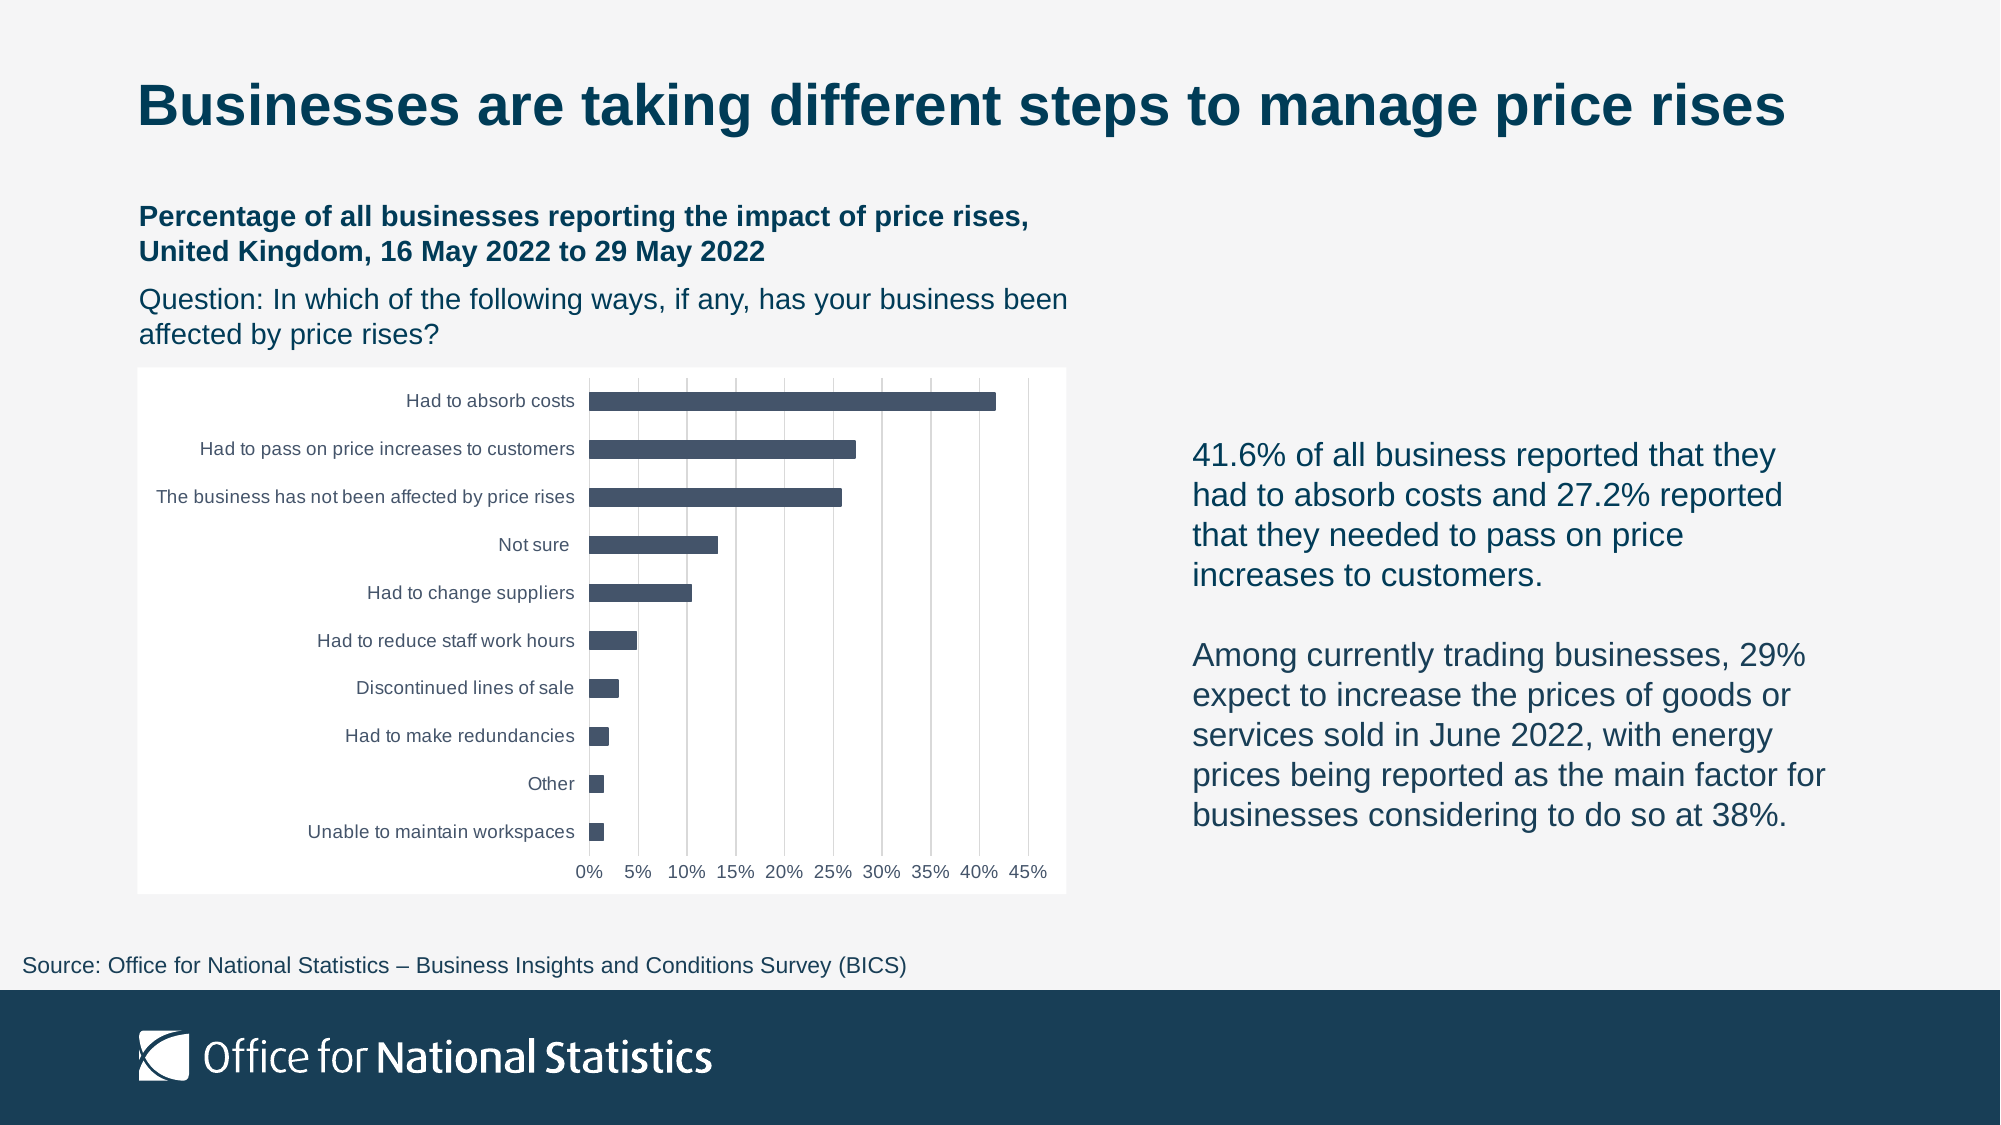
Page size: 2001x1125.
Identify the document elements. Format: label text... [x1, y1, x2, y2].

text_box Source: Office for National Statistics – Business Insights and Conditions Survey (BICS) [22, 942, 952, 986]
title Businesses are taking different steps to manage price rises [137, 72, 1925, 140]
text_box 41.6% of all business reported that they had to absorb costs and 27.2% reported that they needed to pass on price increases to customers. Among currently trading businesses, 29% expect to increase the prices of goods or services sold in June 2022, with energy prices being reported as the main factor for businesses considering to do so at 38%. [1192, 421, 1846, 841]
text_box Percentage of all businesses reporting the impact of price rises, United Kingdom, 16 May 2022 to 29 May 2022 Question: In which of the following ways, if any, has your business been affected by price rises? [124, 190, 1137, 360]
chart [137, 367, 1067, 895]
